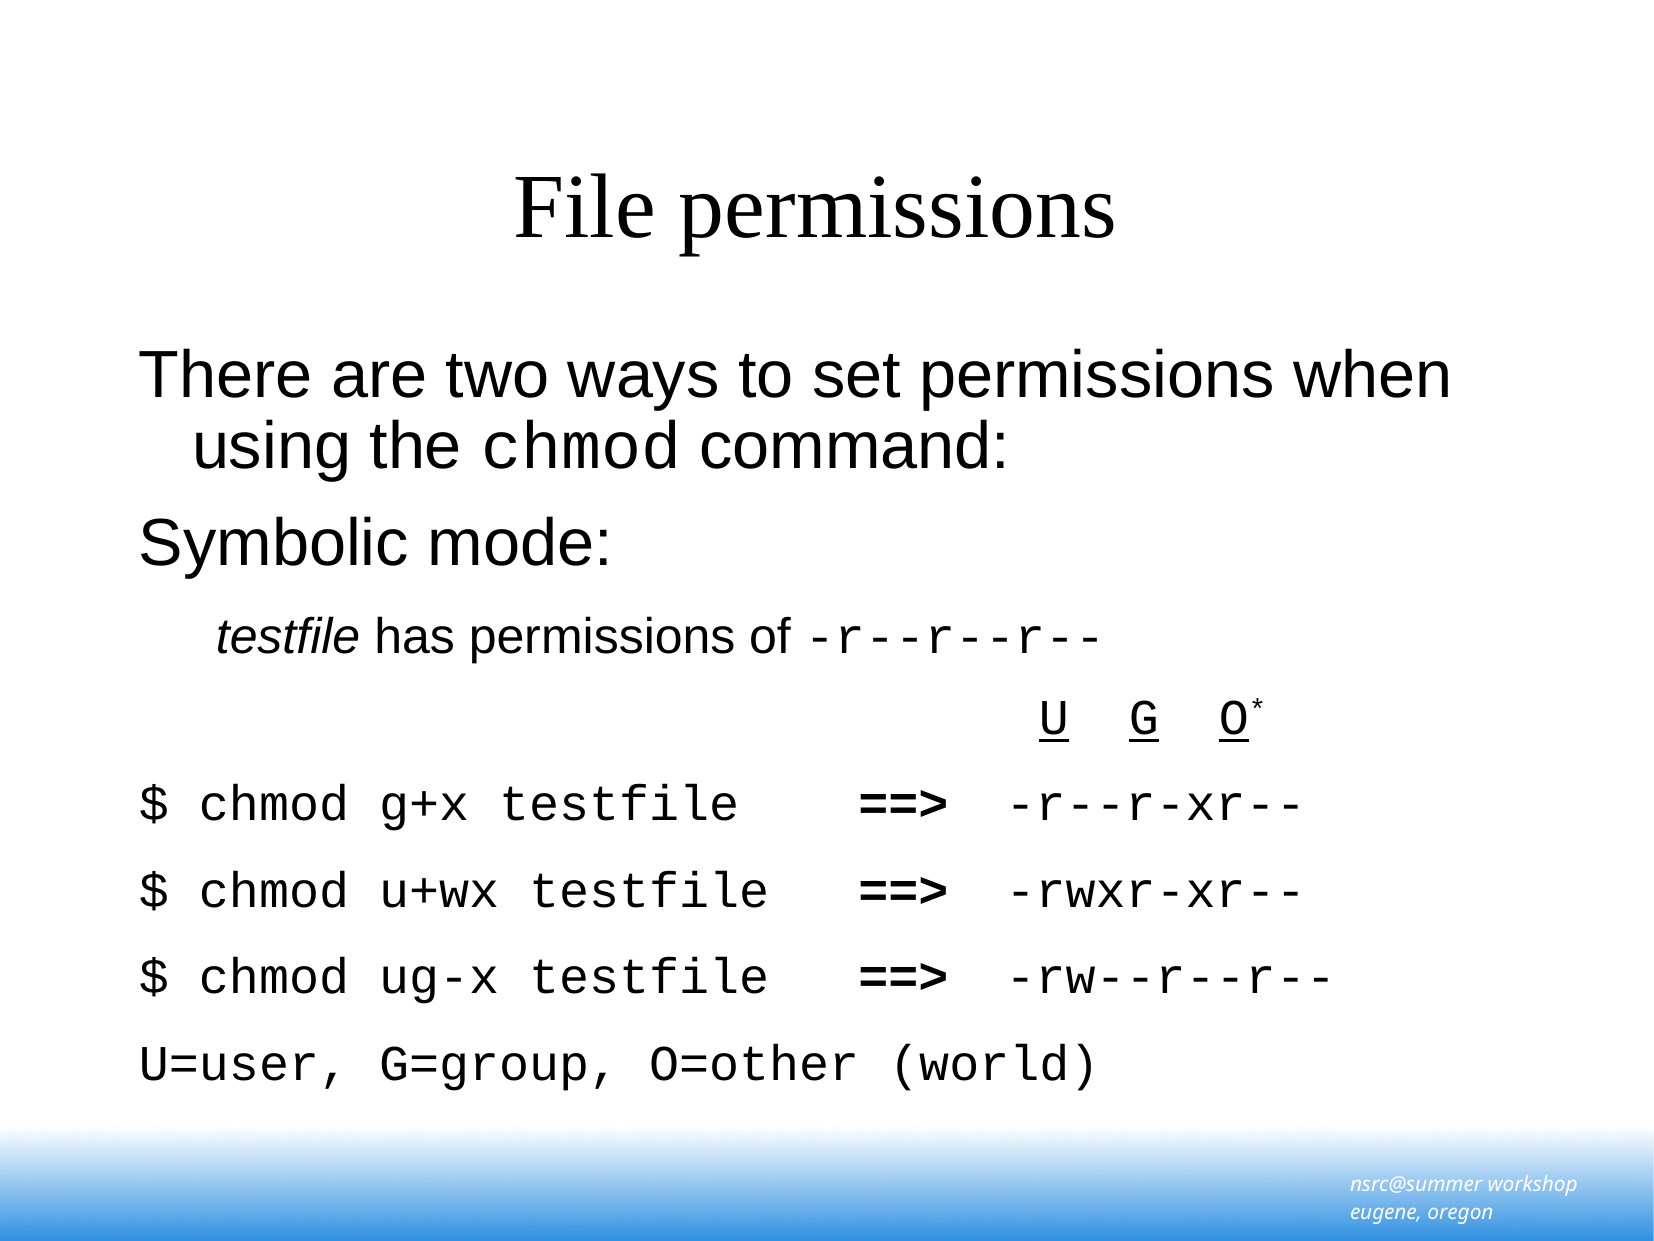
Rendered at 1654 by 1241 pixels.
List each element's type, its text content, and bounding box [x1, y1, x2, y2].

picture [0, 1124, 1654, 1241]
list There are two ways to set permissions when using the chmod command: Symbolic mode: testfile has permissions of -r--r--r-- U G O* $ chmod g+x testfile ==> -r--r-xr-- $ chmod u+wx testfile ==> -rwxr-xr-- $ chmod ug-x testfile ==> -rw--r--r-- U=user, G=group, O=other (world) [121, 344, 1534, 1135]
title File permissions [121, 102, 1534, 311]
